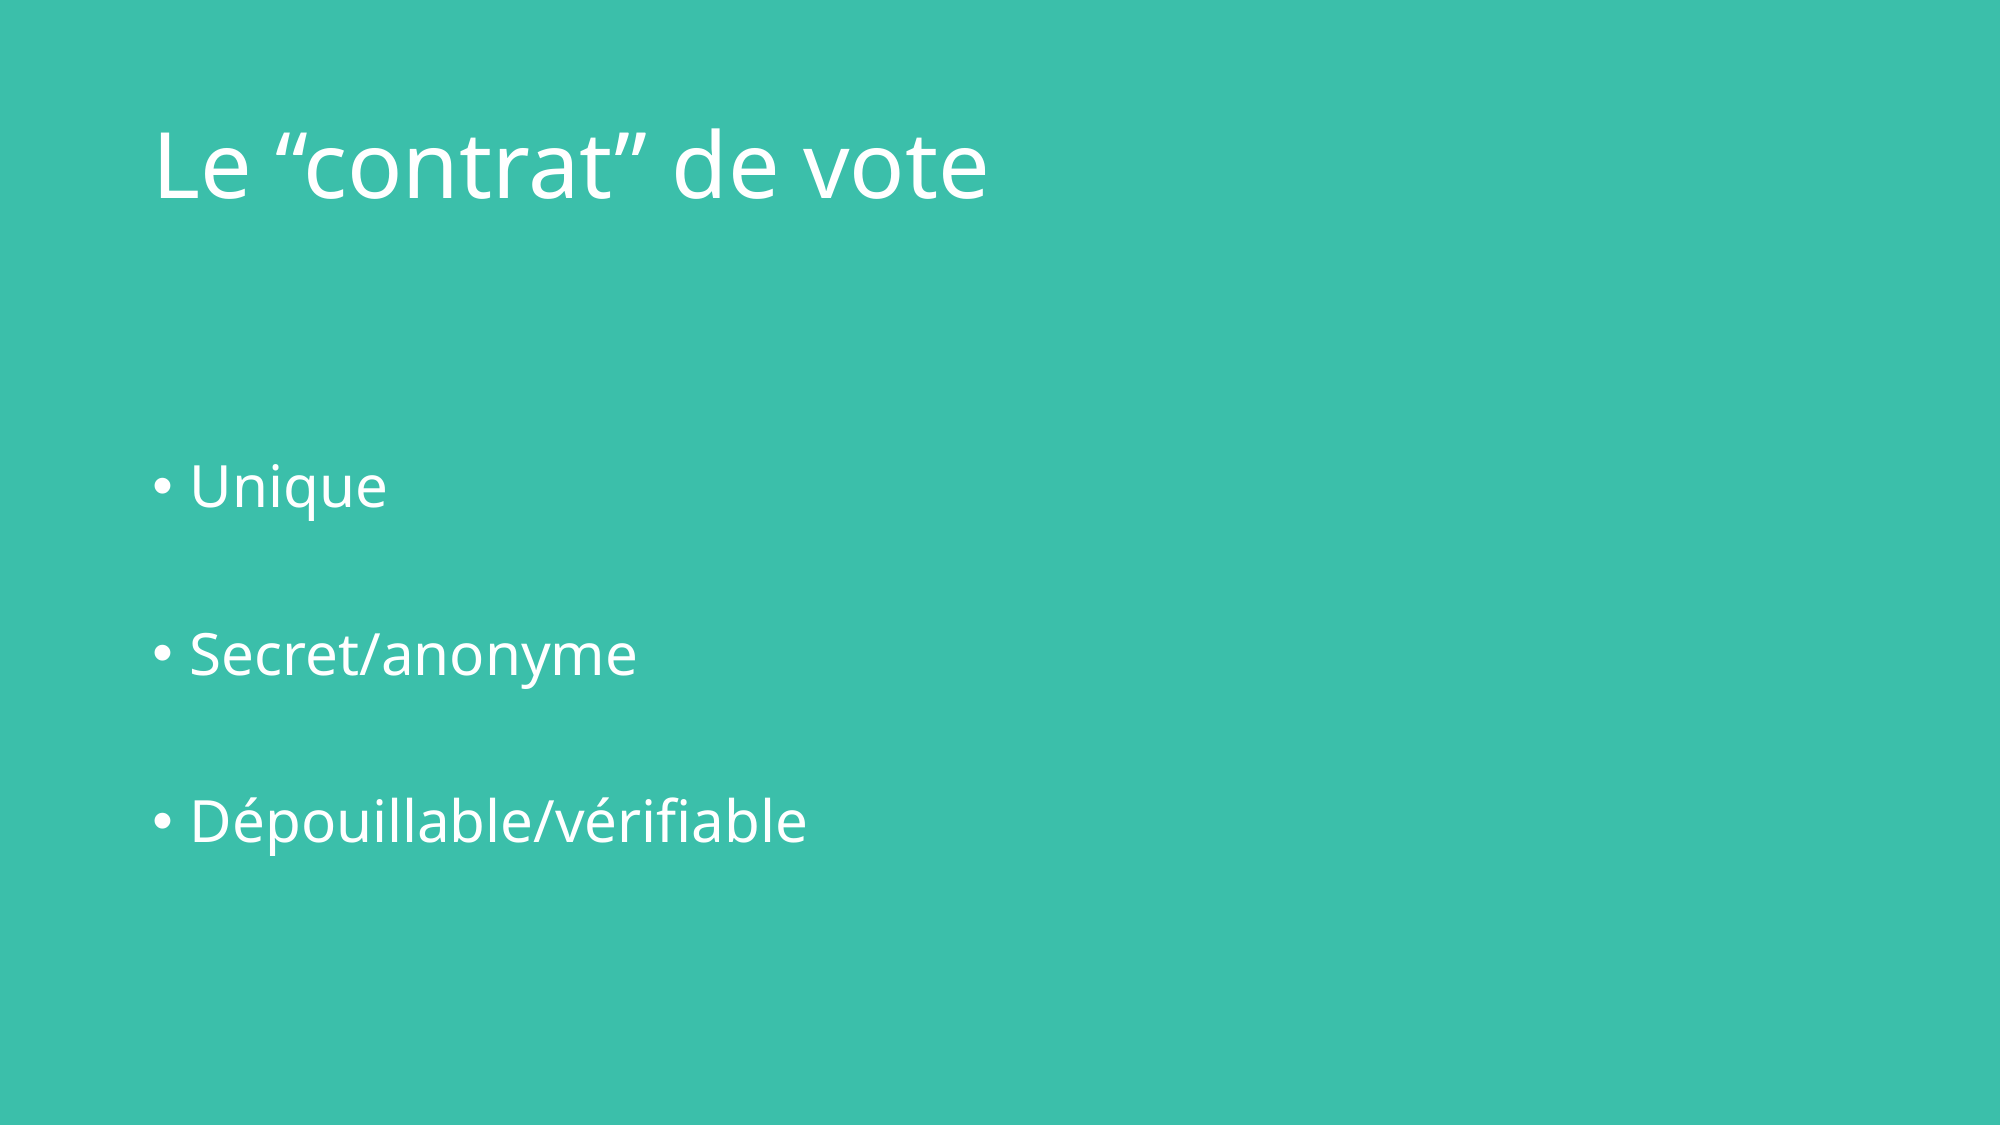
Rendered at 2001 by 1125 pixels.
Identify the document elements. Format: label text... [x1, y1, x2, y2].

title Le “contrat” de vote [137, 59, 1863, 278]
list Unique Secret/anonyme Dépouillable/vérifiable [137, 299, 1863, 1014]
